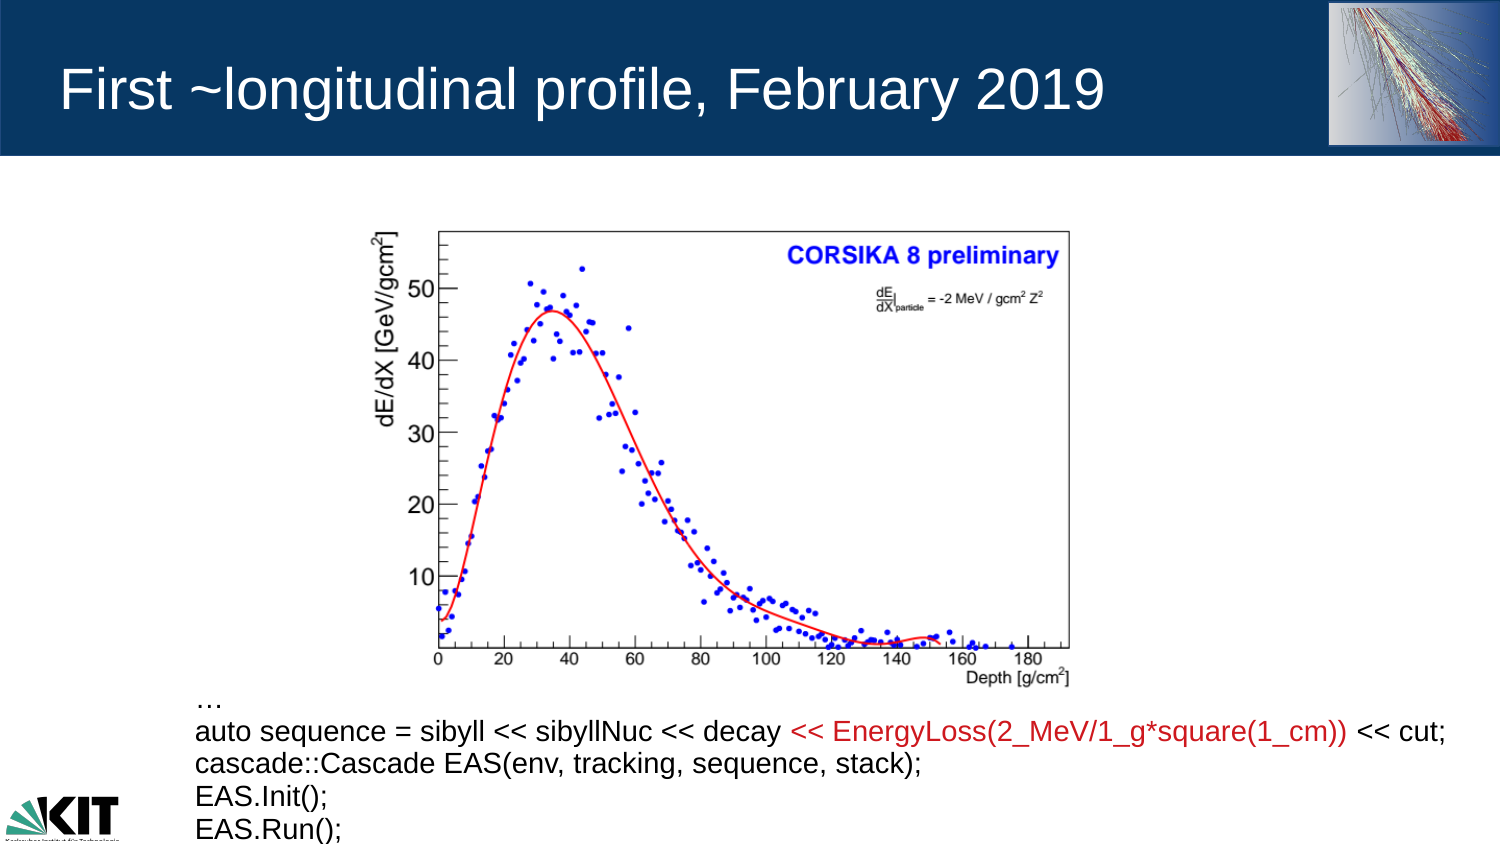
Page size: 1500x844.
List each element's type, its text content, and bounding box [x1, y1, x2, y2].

picture [5, 794, 120, 841]
picture [1338, 8, 1490, 141]
text_box … auto sequence = sibyll << sibyllNuc << decay << EnergyLoss(2_MeV/1_g*square(1_cm)) << cut; cascade::Cascade EAS(env, tracking, sequence, stack); EAS.Init(); EAS.Run(); [180, 674, 1500, 844]
text_box First ~longitudinal profile, February 2019 [45, 49, 1246, 176]
picture [360, 180, 1148, 674]
